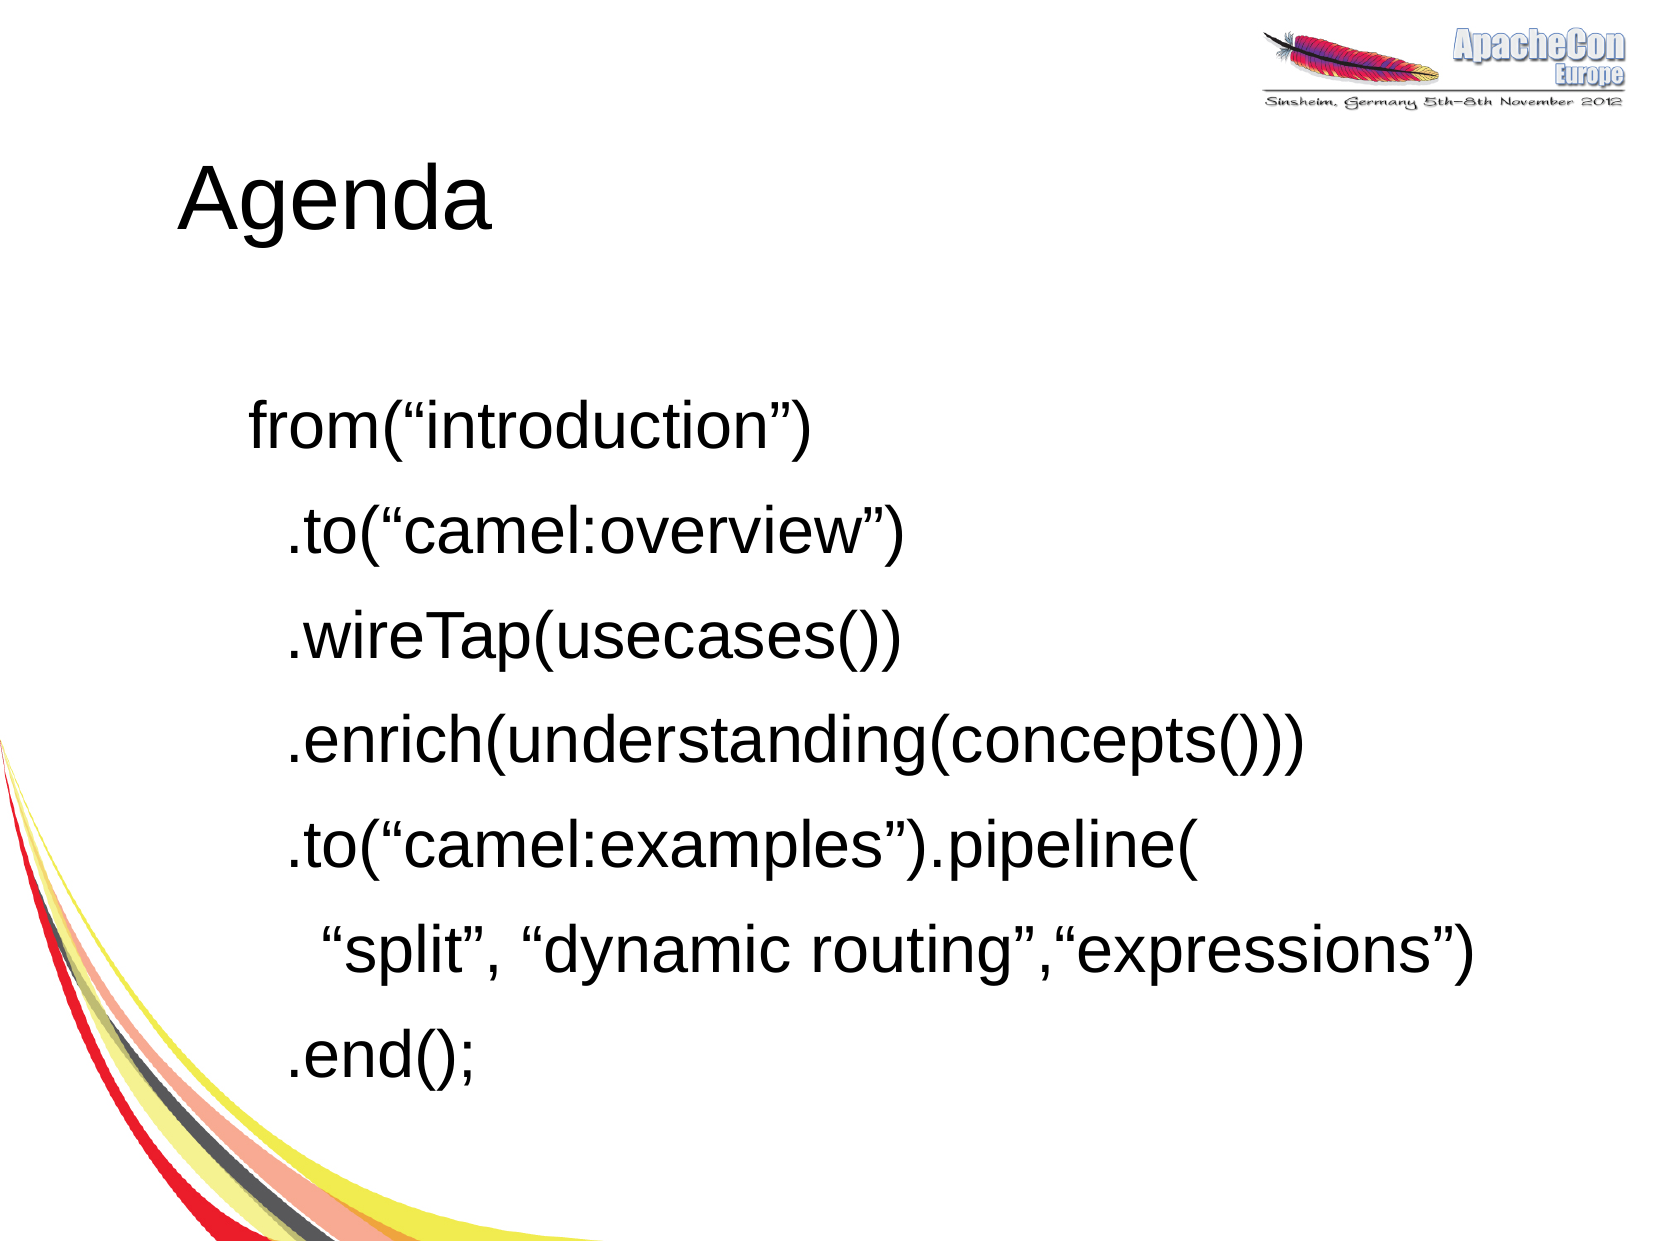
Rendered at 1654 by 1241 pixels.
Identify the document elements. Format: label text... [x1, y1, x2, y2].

picture [0, 0, 1654, 1241]
list from(“introduction”) .to(“camel:overview”) .wireTap(usecases()) .enrich(understanding(concepts())) .to(“camel:examples”).pipeline( “split”, “dynamic routing”,“expressions”) .end(); [177, 283, 1536, 1197]
title Agenda [177, 146, 1536, 250]
